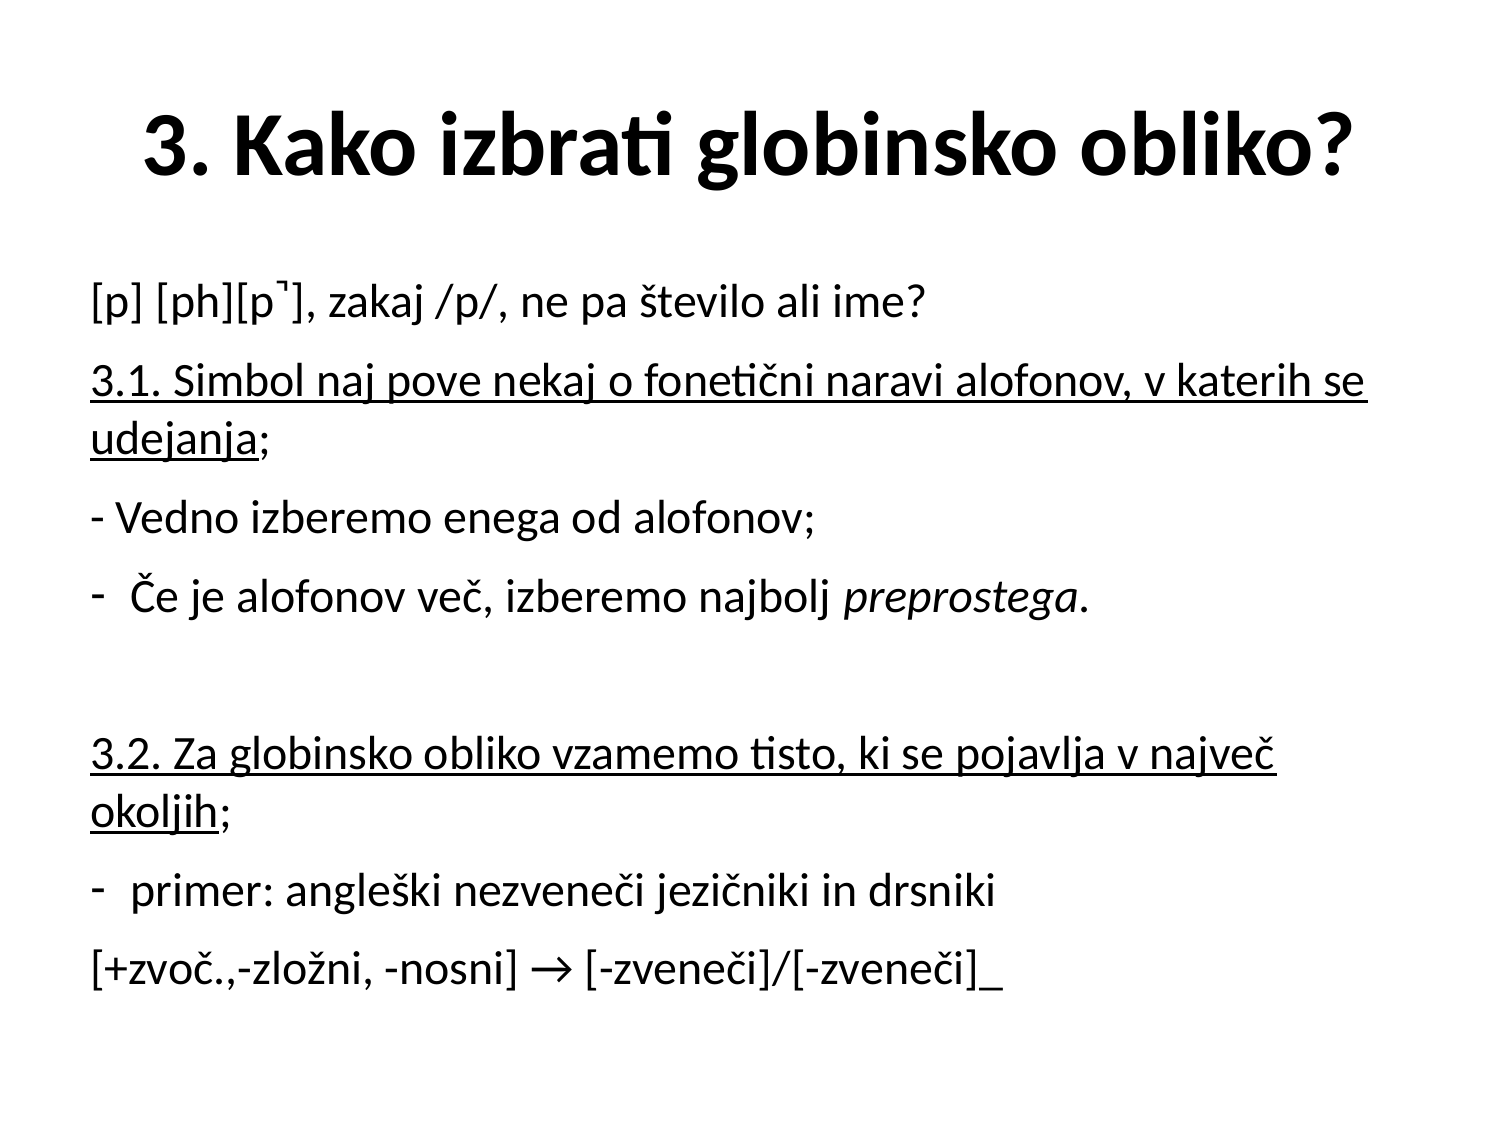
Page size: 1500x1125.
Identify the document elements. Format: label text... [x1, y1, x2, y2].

list [p] [ph][p˺], zakaj /p/, ne pa število ali ime? 3.1. Simbol naj pove nekaj o fonetični naravi alofonov, v katerih se udejanja; - Vedno izberemo enega od alofonov; Če je alofonov več, izberemo najbolj preprostega. 3.2. Za globinsko obliko vzamemo tisto, ki se pojavlja v največ okoljih; primer: angleški nezveneči jezičniki in drsniki [+zvoč.,-zložni, -nosni] → [-zveneči]/[-zveneči]_ [75, 262, 1425, 1005]
title 3. Kako izbrati globinsko obliko? [75, 45, 1425, 233]
